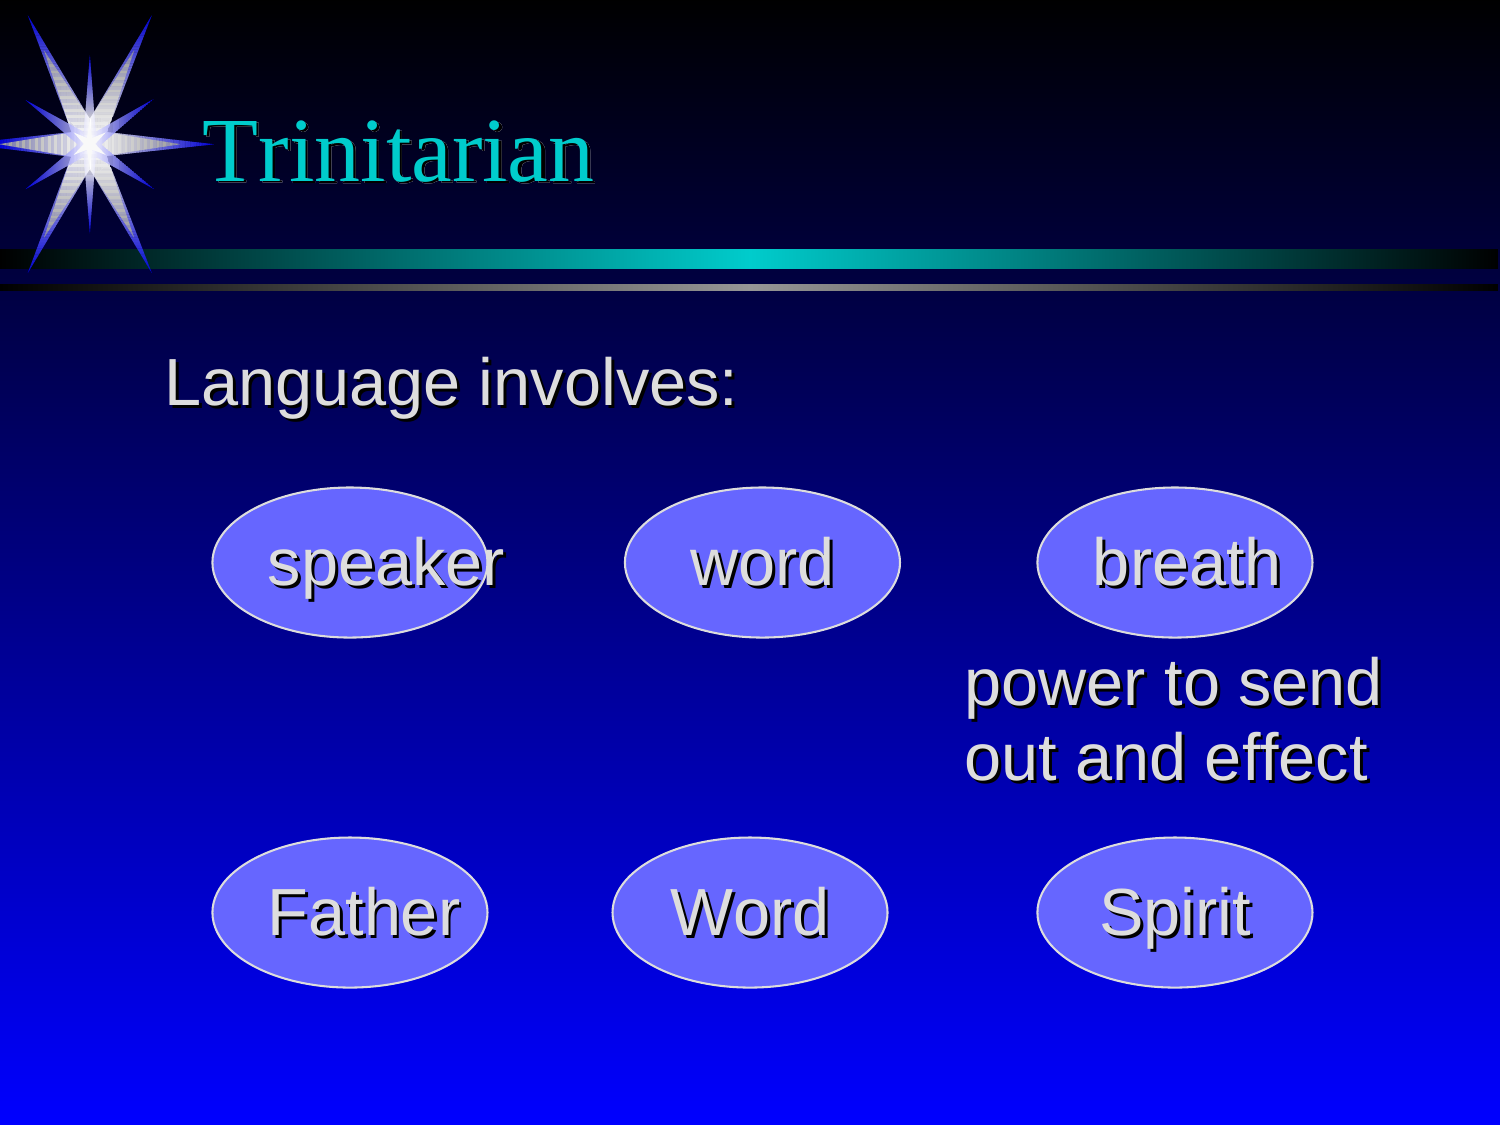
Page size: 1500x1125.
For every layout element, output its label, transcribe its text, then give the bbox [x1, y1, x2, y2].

text_box word [624, 487, 901, 638]
text_box Word [612, 837, 888, 988]
title Trinitarian [187, 56, 1463, 244]
text_box breath [1037, 487, 1313, 637]
text_box Spirit [1037, 837, 1313, 988]
text_box power to send out and effect [950, 637, 1476, 803]
text_box Father [212, 837, 488, 988]
text_box Language involves: [150, 337, 888, 428]
text_box speaker [212, 487, 487, 638]
